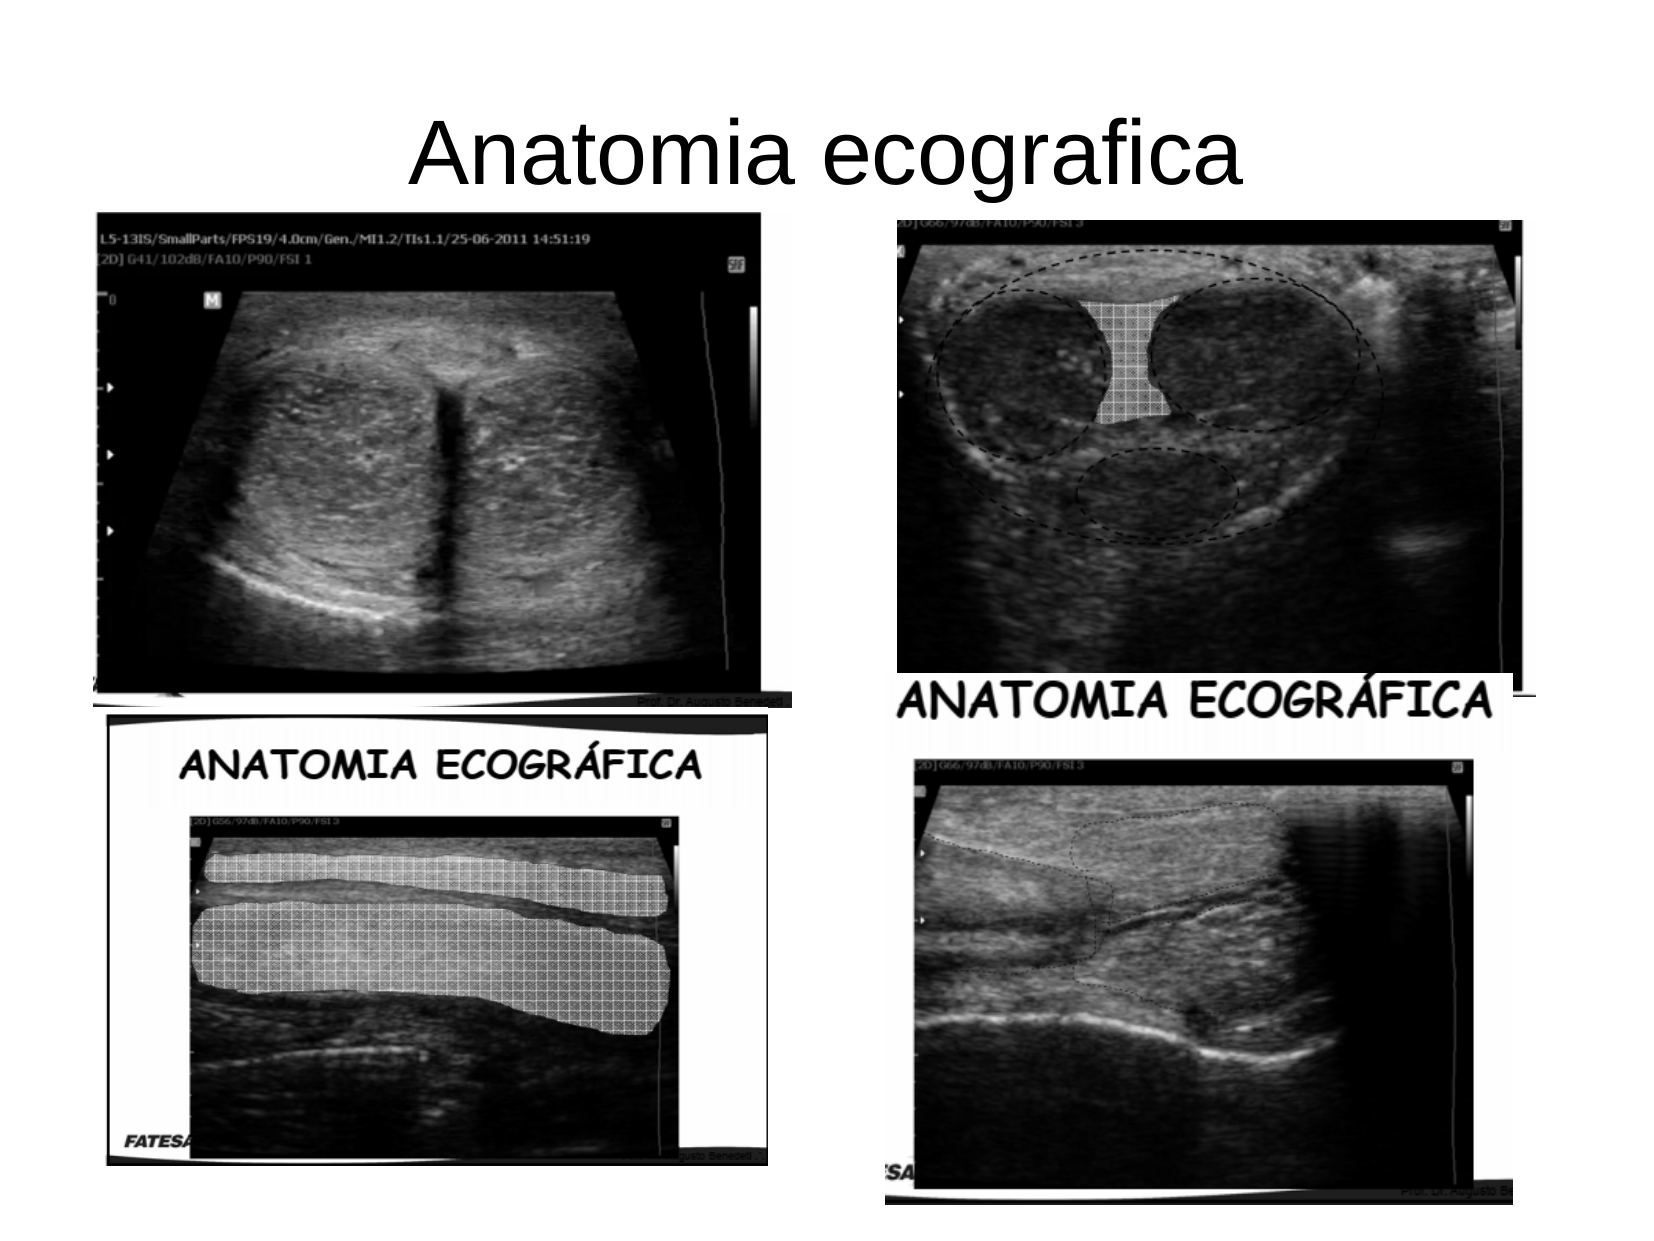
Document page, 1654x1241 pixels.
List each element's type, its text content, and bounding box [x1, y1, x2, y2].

picture [81, 212, 792, 1166]
picture [885, 220, 1536, 1205]
title Anatomia ecografica [82, 49, 1571, 257]
